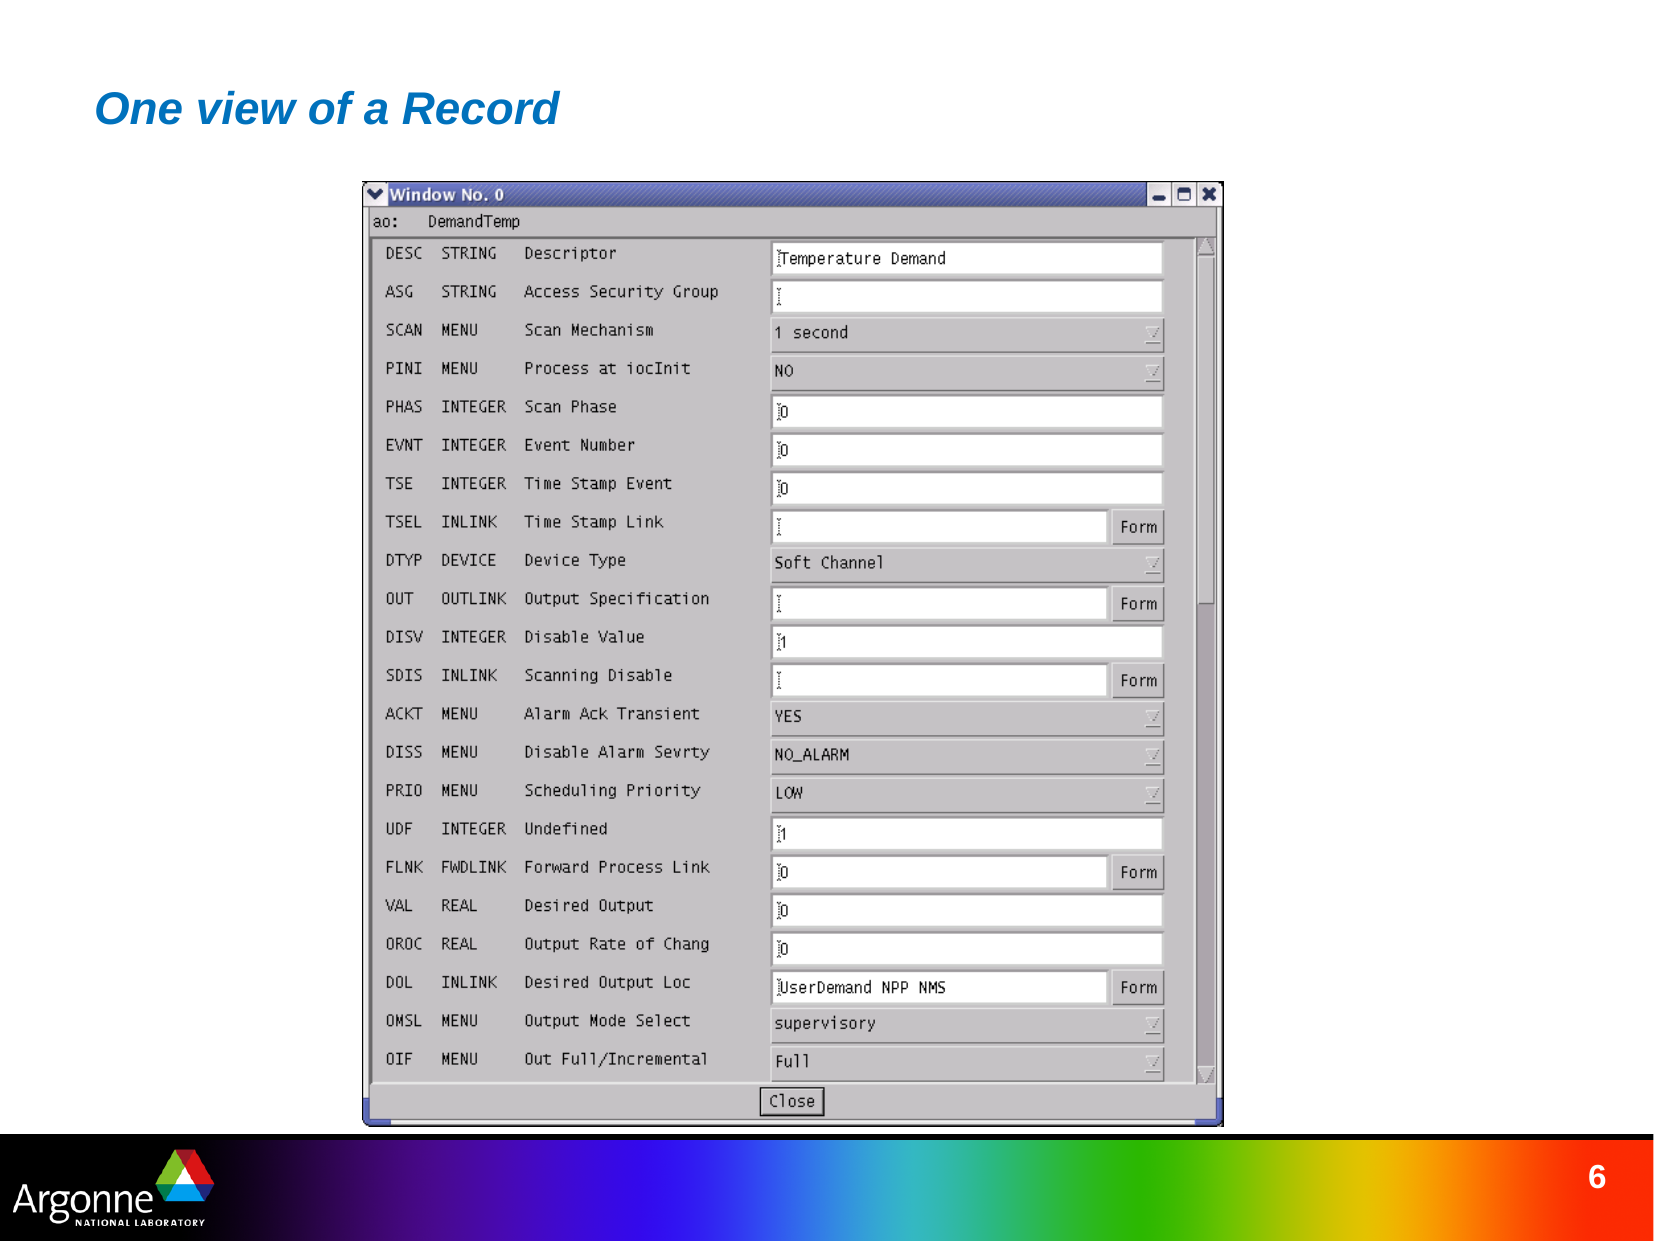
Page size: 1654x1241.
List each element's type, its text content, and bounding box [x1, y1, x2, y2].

picture [0, 1134, 1654, 1241]
picture [362, 181, 1224, 1127]
title One view of a Record [79, 80, 1379, 180]
